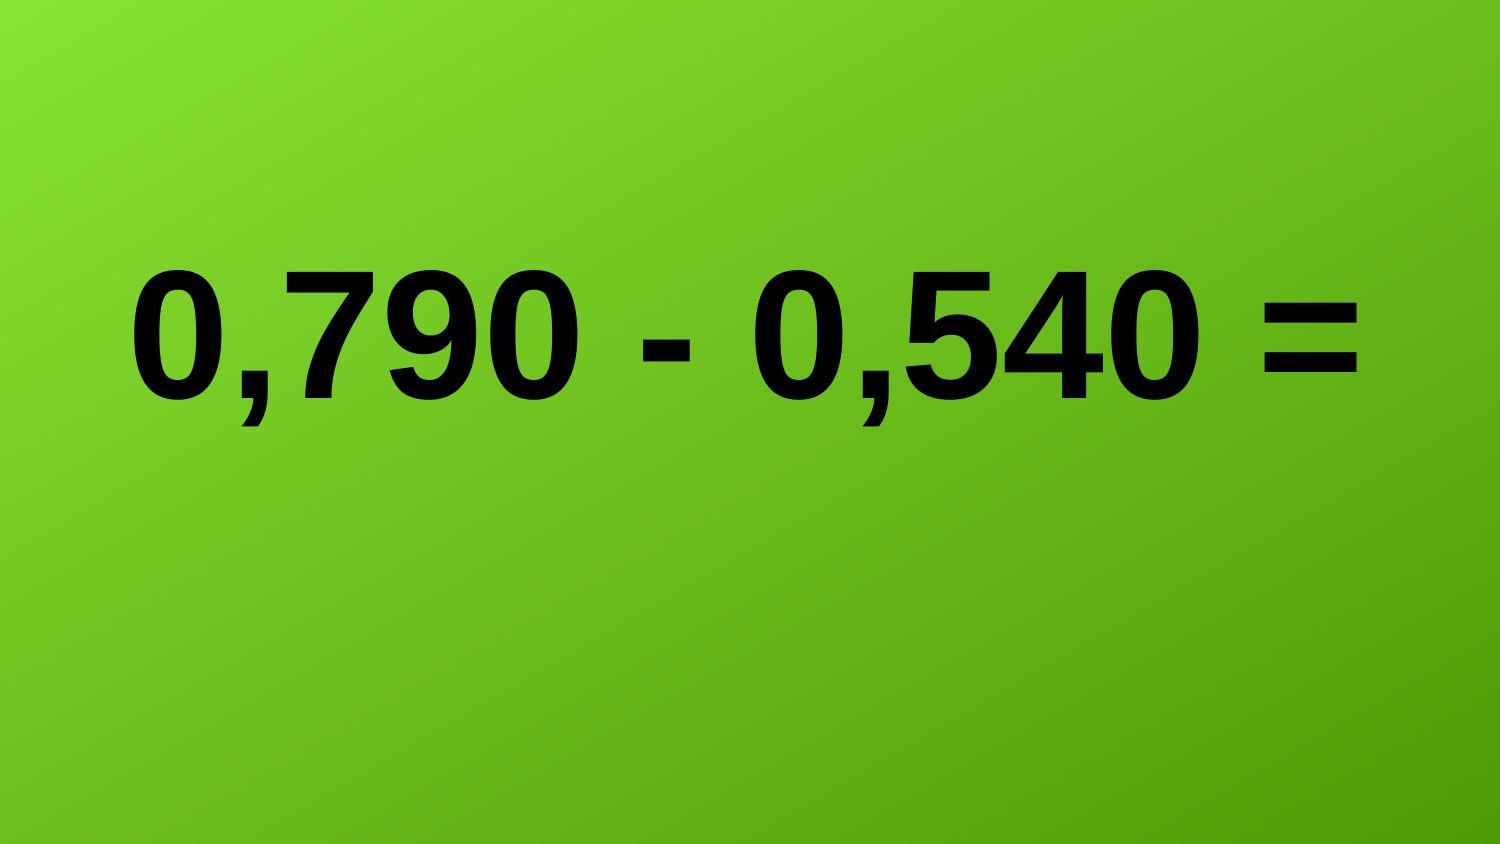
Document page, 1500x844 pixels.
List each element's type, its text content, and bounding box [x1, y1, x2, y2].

text_box 0,790 - 0,540 = [112, 259, 1388, 450]
